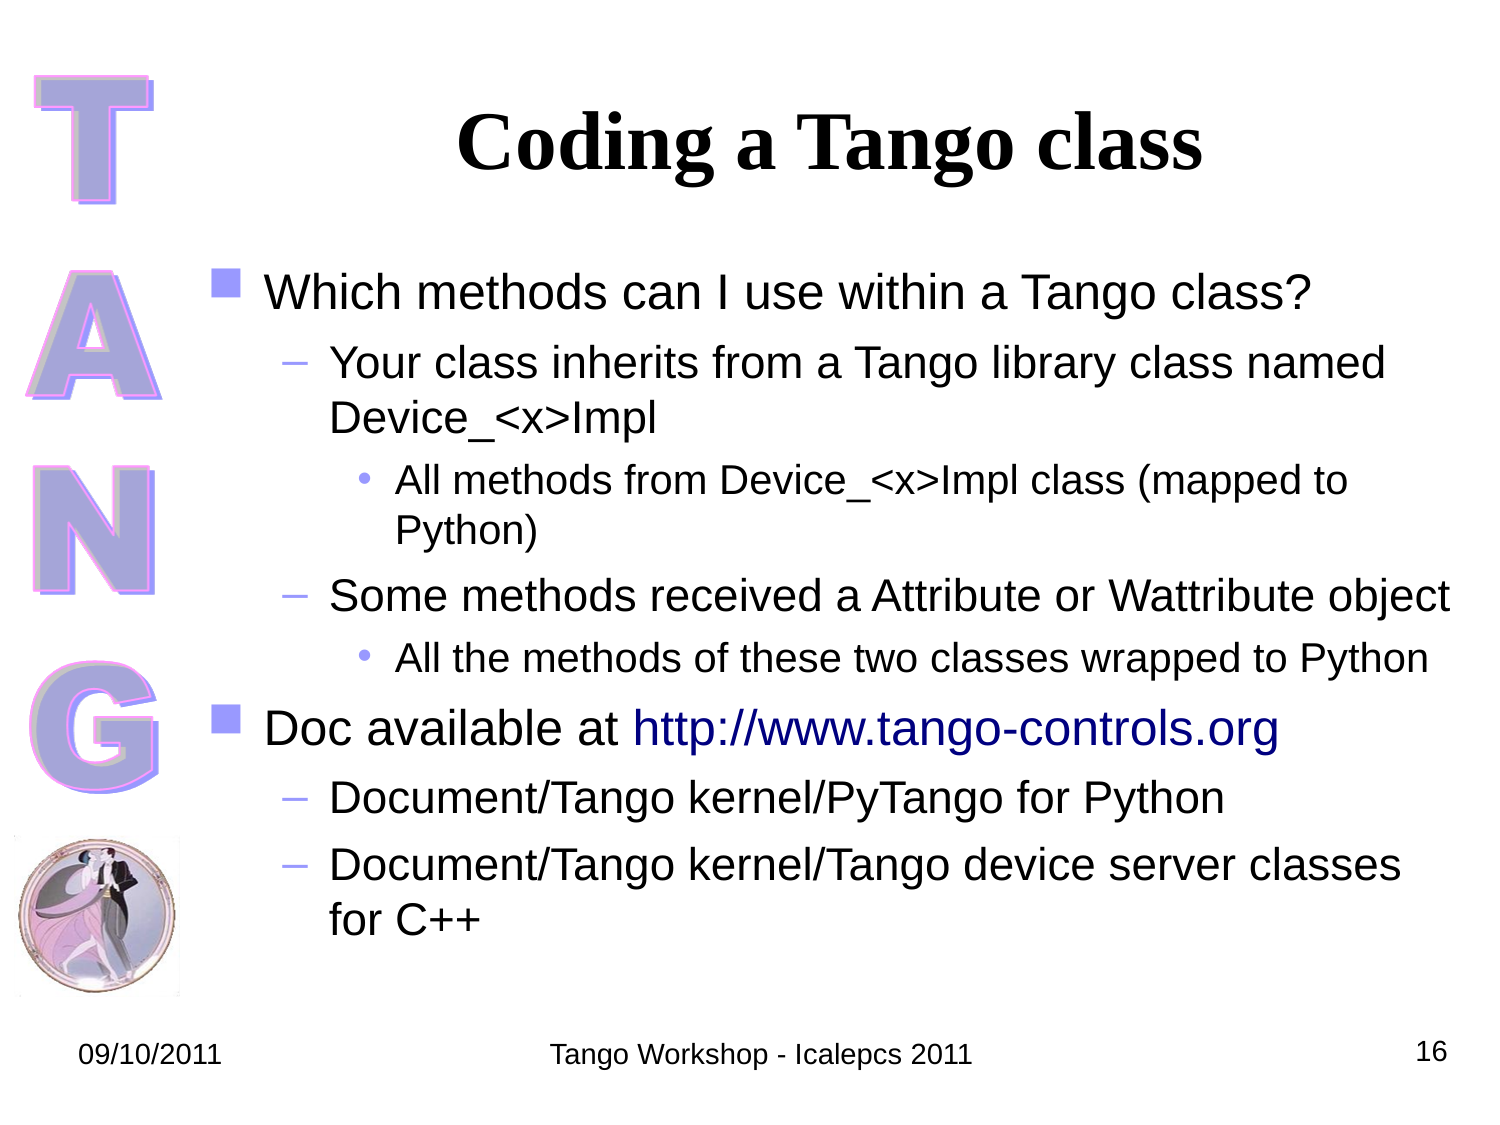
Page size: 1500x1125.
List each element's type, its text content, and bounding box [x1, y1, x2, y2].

list Which methods can I use within a Tango class? Your class inherits from a Tango library class named Device_<x>Impl All methods from Device_<x>Impl class (mapped to Python) Some methods received a Attribute or Wattribute object All the methods of these two classes wrapped to Python Doc available at http://www.tango-controls.org Document/Tango kernel/PyTango for Python Document/Tango kernel/Tango device server classes for C++ [192, 252, 1468, 1016]
title Coding a Tango class [192, 67, 1468, 206]
picture [13, 74, 184, 1001]
